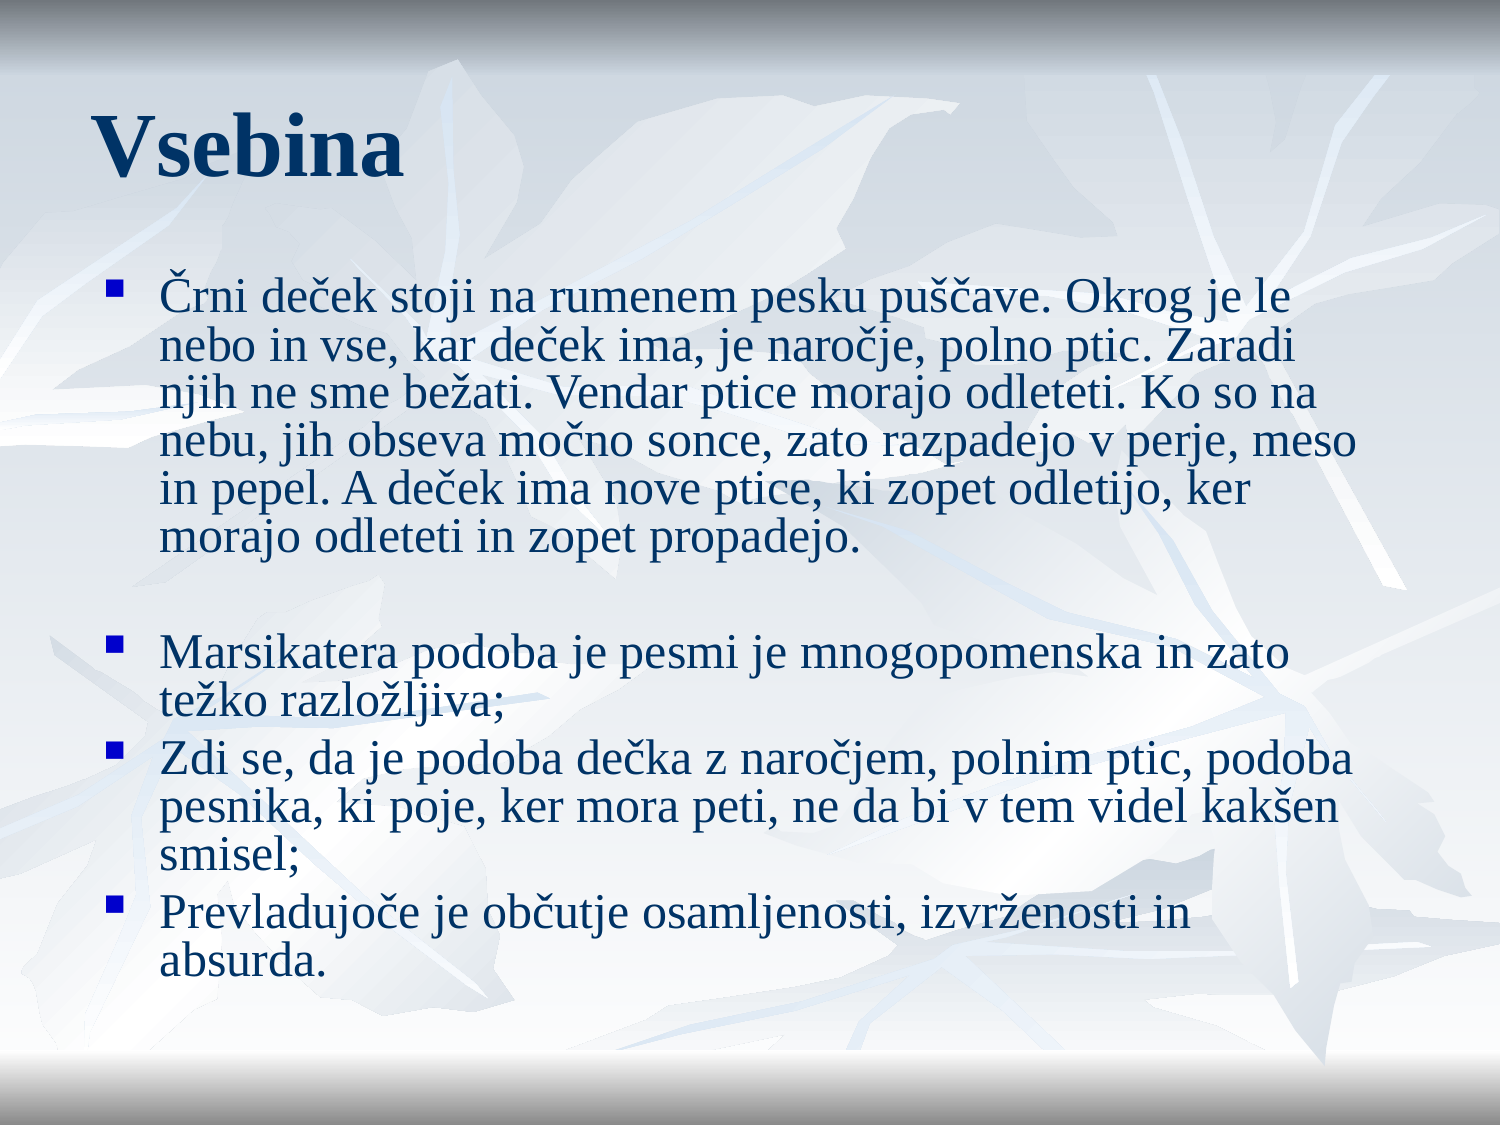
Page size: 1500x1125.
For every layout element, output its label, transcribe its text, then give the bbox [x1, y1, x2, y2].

title Vsebina [75, 45, 1425, 234]
list Črni deček stoji na rumenem pesku puščave. Okrog je le nebo in vse, kar deček ima, je naročje, polno ptic. Zaradi njih ne sme bežati. Vendar ptice morajo odleteti. Ko so na nebu, jih obseva močno sonce, zato razpadejo v perje, meso in pepel. A deček ima nove ptice, ki zopet odletijo, ker morajo odleteti in zopet propadejo. Marsikatera podoba je pesmi je mnogopomenska in zato težko razložljiva; Zdi se, da je podoba dečka z naročjem, polnim ptic, podoba pesnika, ki poje, ker mora peti, ne da bi v tem videl kakšen smisel; Prevladujoče je občutje osamljenosti, izvrženosti in absurda. [88, 267, 1388, 969]
